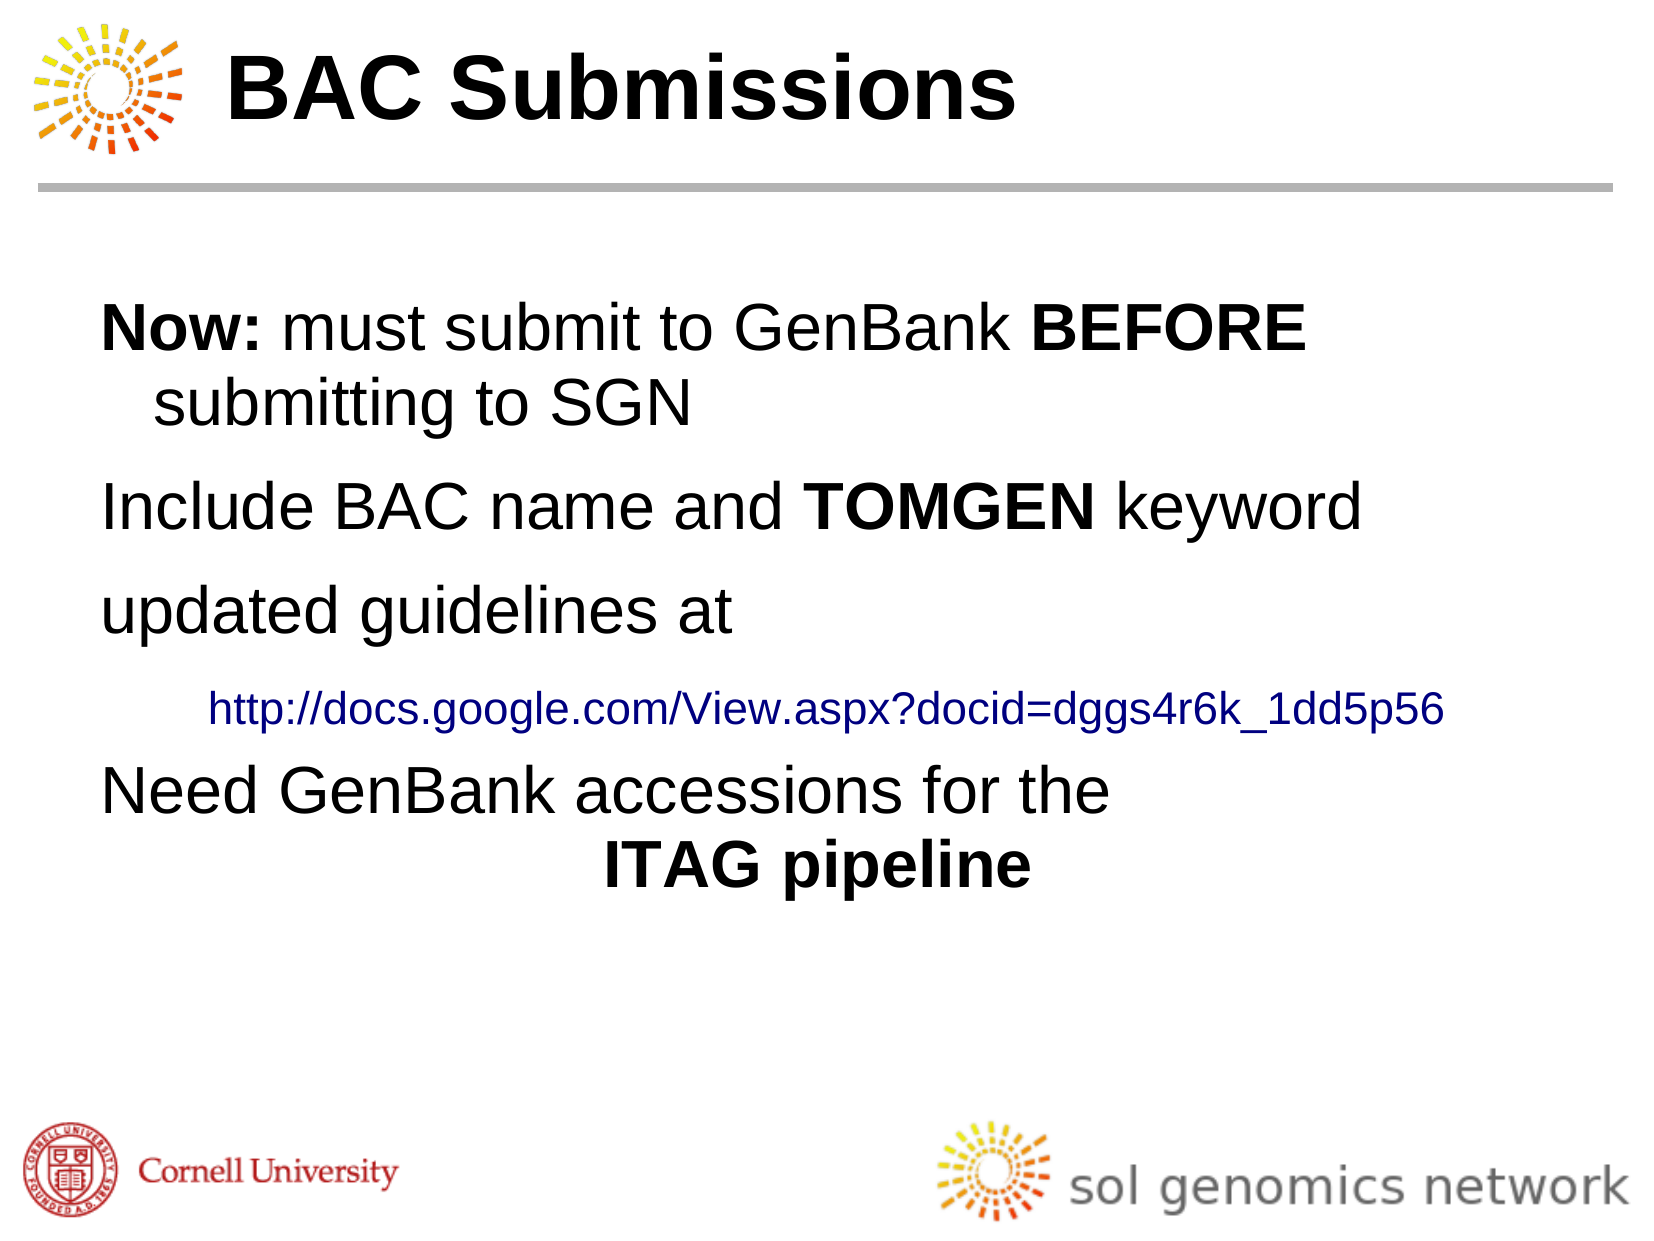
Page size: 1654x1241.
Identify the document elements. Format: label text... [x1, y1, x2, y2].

picture [32, 22, 184, 156]
title BAC Submissions [225, 34, 1571, 142]
picture [11, 1110, 423, 1230]
list Now: must submit to GenBank BEFORE submitting to SGN Include BAC name and TOMGEN keyword updated guidelines at Need GenBank accessions for the ITAG pipeline [82, 290, 1571, 1088]
text_box http://docs.google.com/View.aspx?docid=dggs4r6k_1dd5p56 [114, 675, 1540, 744]
picture [921, 1116, 1642, 1229]
